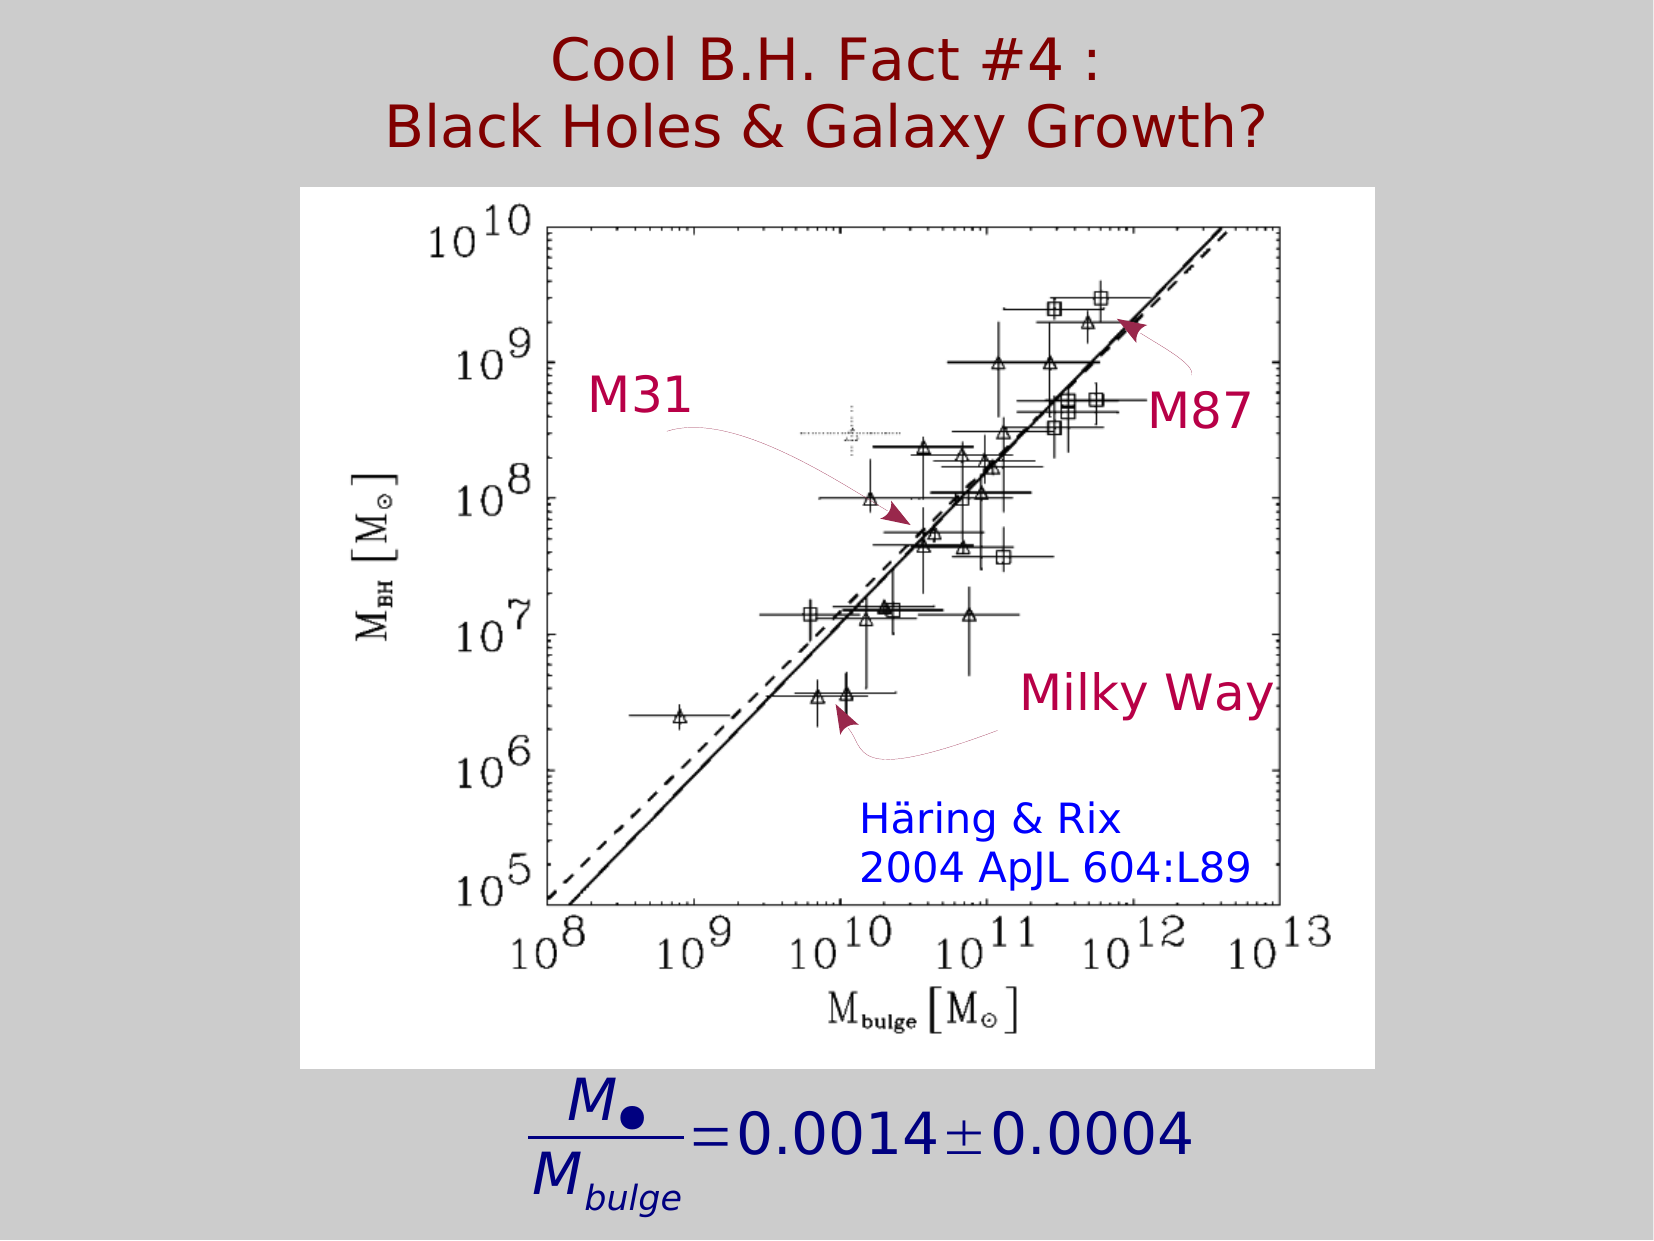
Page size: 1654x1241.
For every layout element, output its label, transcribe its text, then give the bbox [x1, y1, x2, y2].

text_box Cool B.H. Fact #4 : Black Holes & Galaxy Growth? [348, 18, 1305, 170]
text_box Milky Way [1004, 656, 1284, 730]
text_box M31 [669, 428, 708, 432]
text_box M31 [573, 358, 708, 432]
chart [518, 1065, 1201, 1219]
text_box Häring & Rix 2004 ApJL 604:L89 [844, 787, 1267, 900]
picture [300, 187, 1375, 1069]
text_box M87 [1132, 375, 1267, 449]
